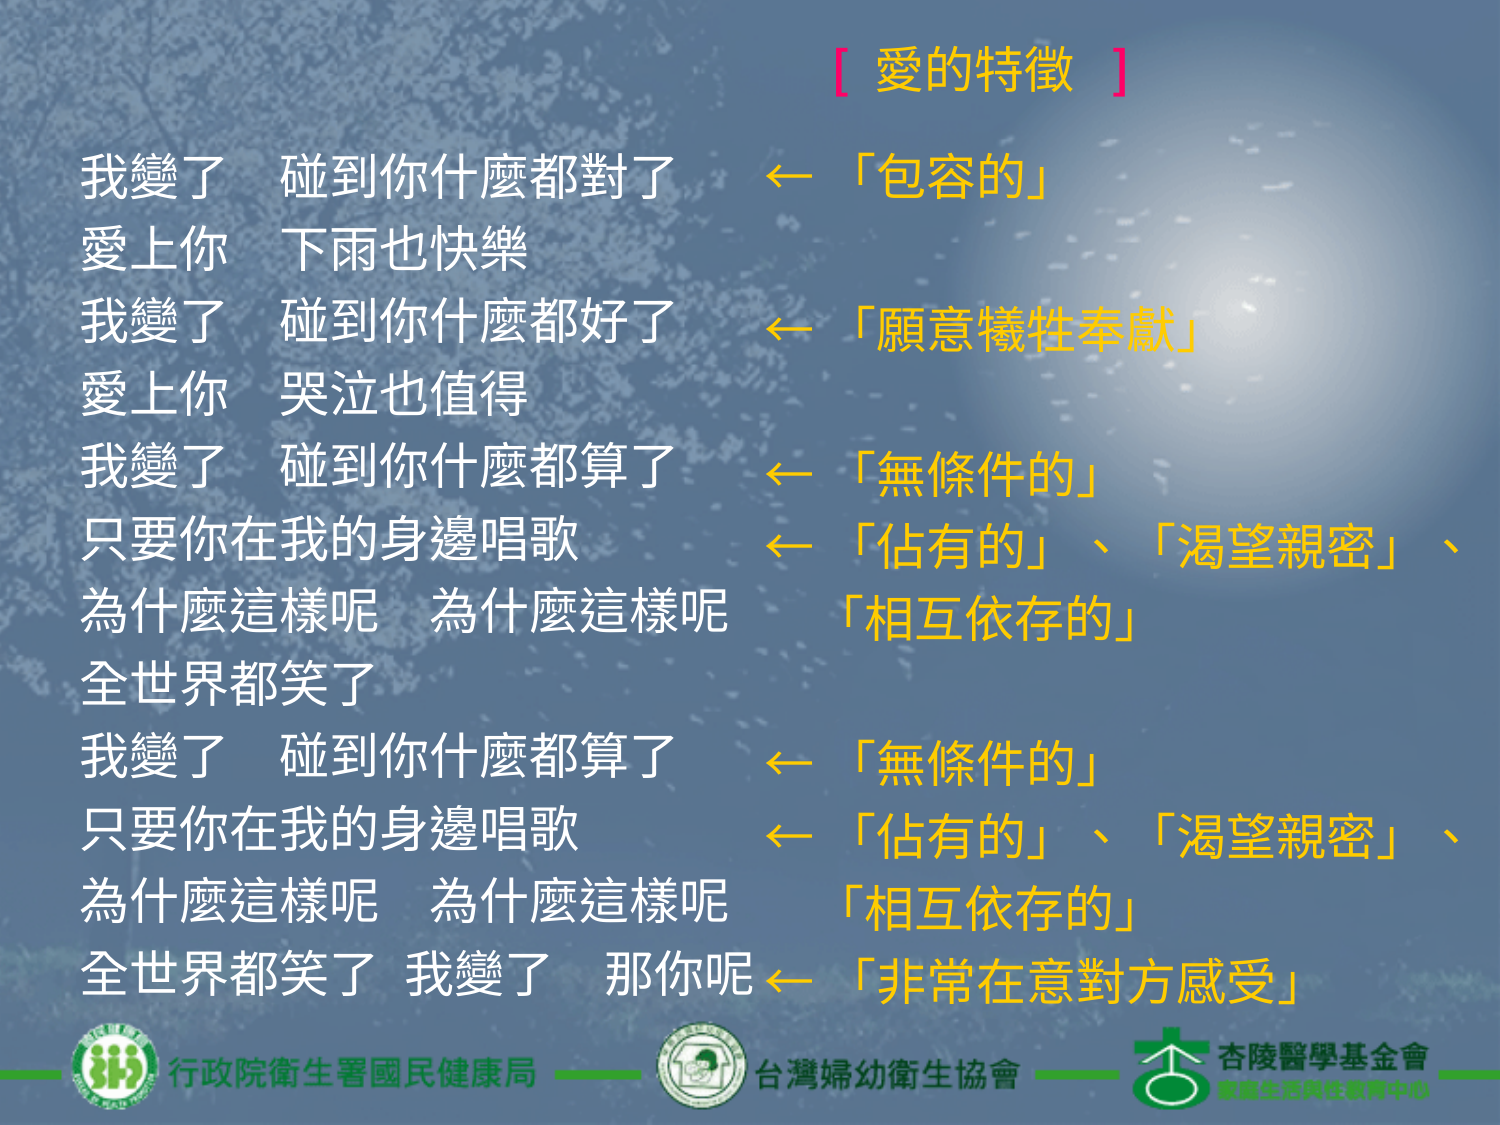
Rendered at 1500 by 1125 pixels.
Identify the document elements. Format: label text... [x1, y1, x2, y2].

list 我變了 碰到你什麼都對了 愛上你 下雨也快樂 我變了 碰到你什麼都好了 愛上你 哭泣也值得 我變了 碰到你什麼都算了 只要你在我的身邊唱歌 為什麼這樣呢 為什麼這樣呢 全世界都笑了 我變了 碰到你什麼都算了 只要你在我的身邊唱歌 為什麼這樣呢 為什麼這樣呢 全世界都笑了 我變了 那你呢 [64, 137, 750, 1024]
picture [0, 0, 1500, 1125]
text_box [ 愛的特徵 ] [817, 30, 1146, 107]
list ←「包容的」 ←「願意犧牲奉獻」 ←「無條件的」 ←「佔有的」、「渴望親密」、 「相互依存的」 ←「無條件的」 ←「佔有的」、「渴望親密」、 「相互依存的」 ←「非常在意對方感受」 [750, 137, 1483, 1024]
